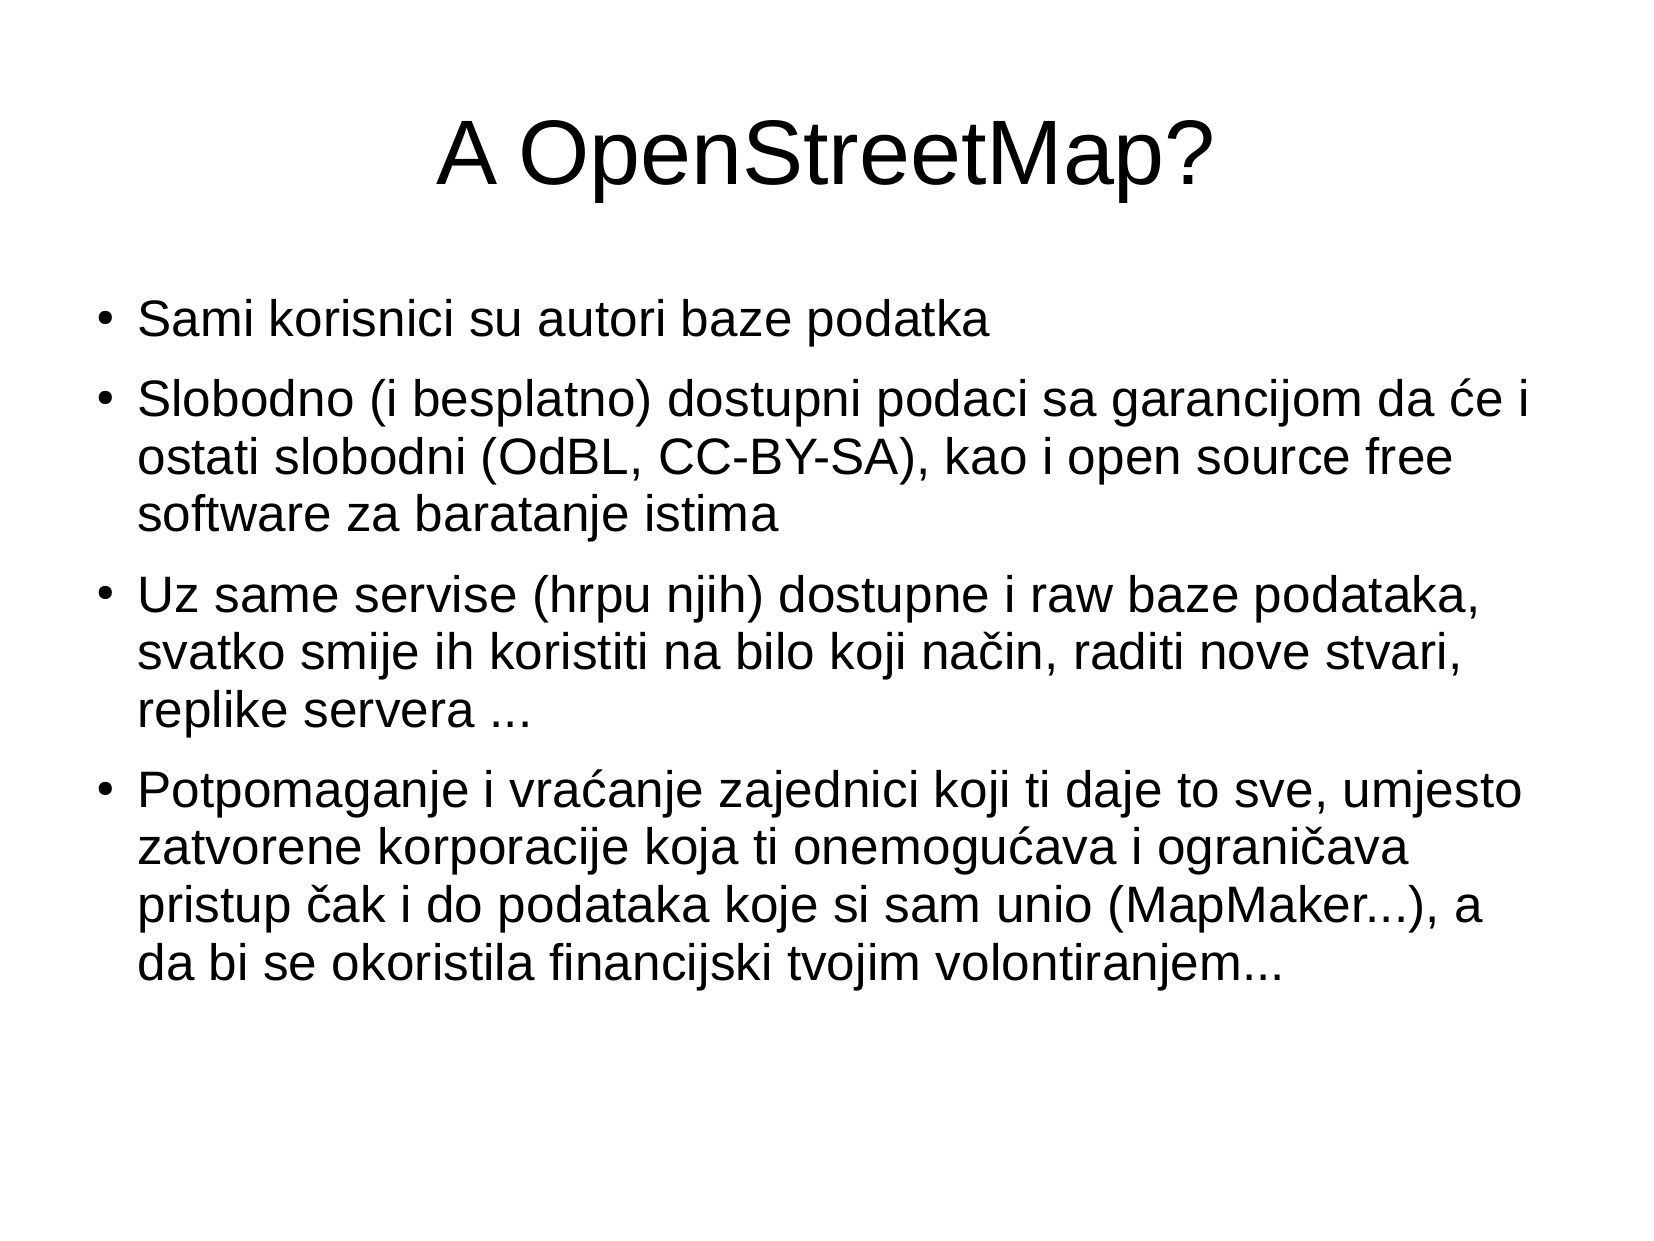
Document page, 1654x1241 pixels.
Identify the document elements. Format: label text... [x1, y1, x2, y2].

title A OpenStreetMap? [82, 49, 1571, 257]
list Sami korisnici su autori baze podatka Slobodno (i besplatno) dostupni podaci sa garancijom da će i ostati slobodni (OdBL, CC-BY-SA), kao i open source free software za baratanje istima Uz same servise (hrpu njih) dostupne i raw baze podataka, svatko smije ih koristiti na bilo koji način, raditi nove stvari, replike servera ... Potpomaganje i vraćanje zajednici koji ti daje to sve, umjesto zatvorene korporacije koja ti onemogućava i ograničava pristup čak i do podataka koje si sam unio (MapMaker...), a da bi se okoristila financijski tvojim volontiranjem... [82, 290, 1538, 1010]
